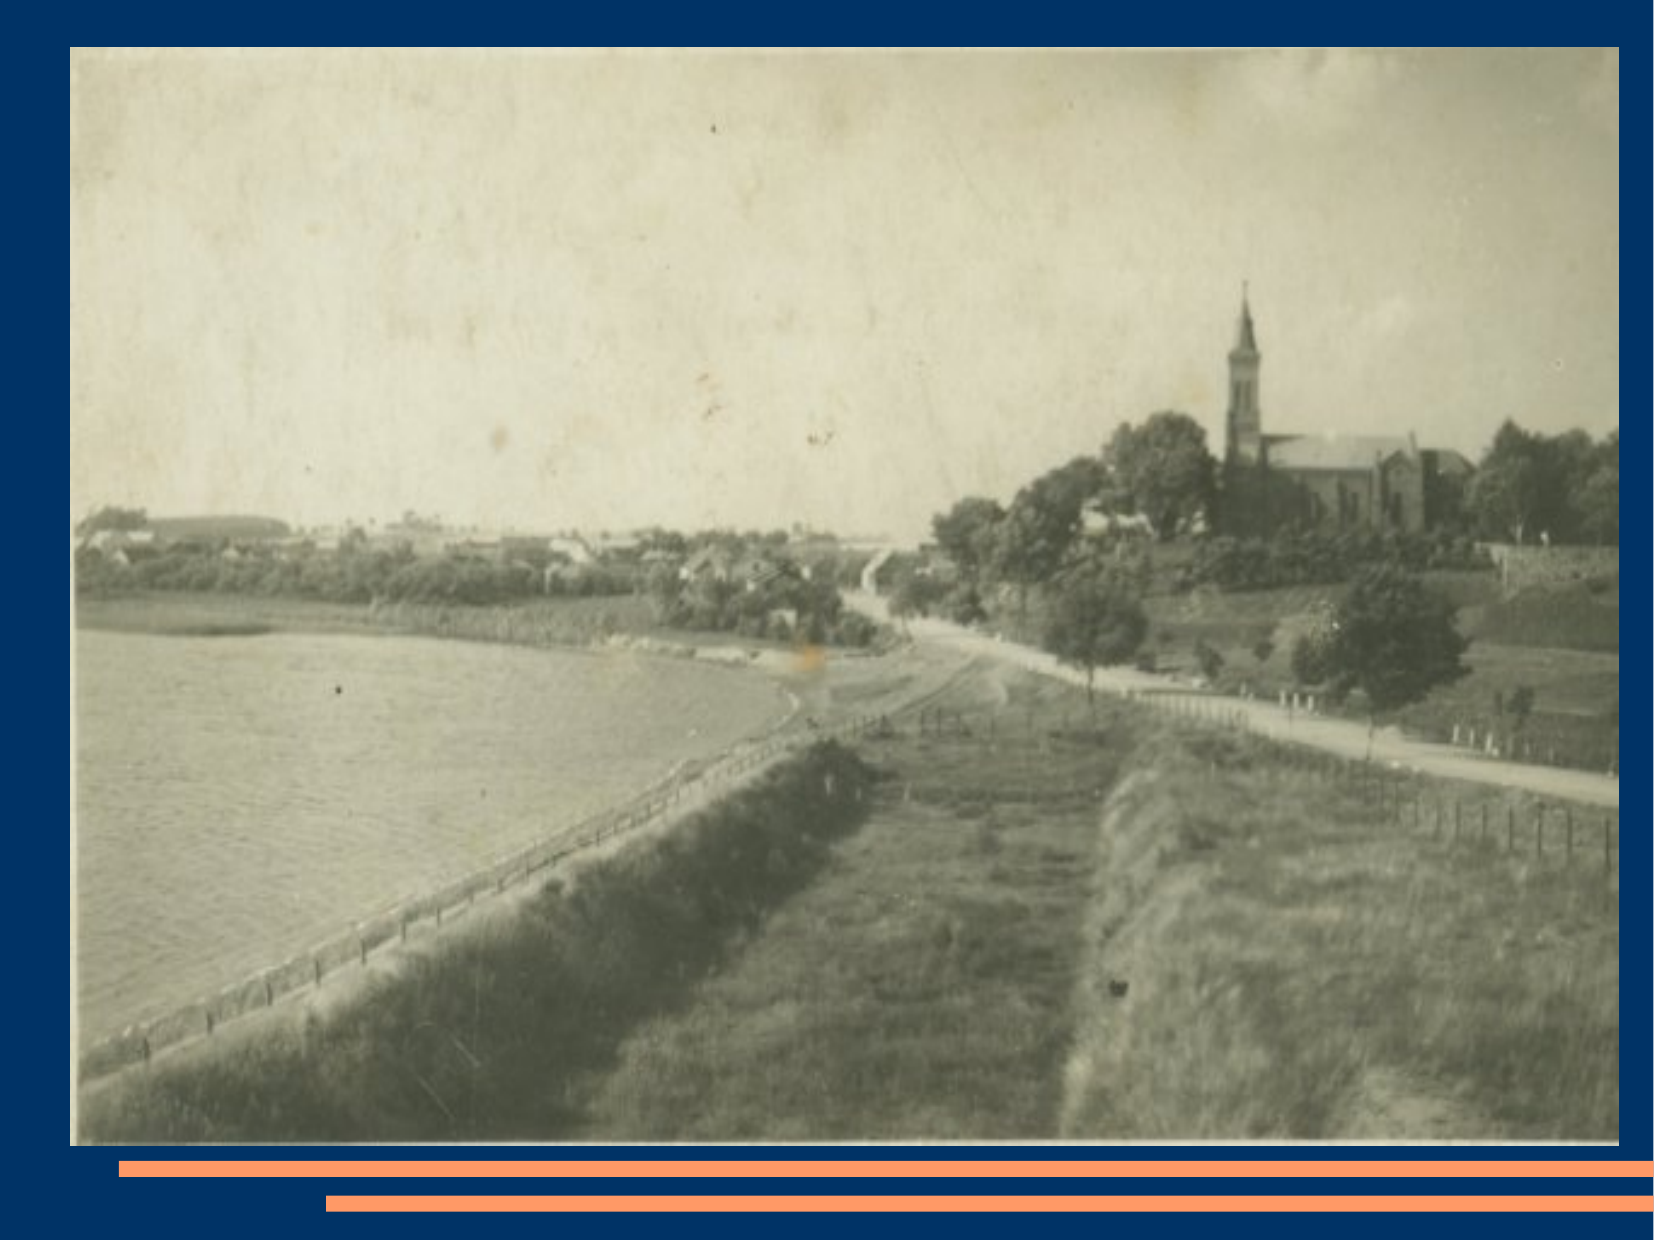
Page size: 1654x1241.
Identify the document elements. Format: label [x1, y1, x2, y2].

picture [70, 47, 1619, 1146]
